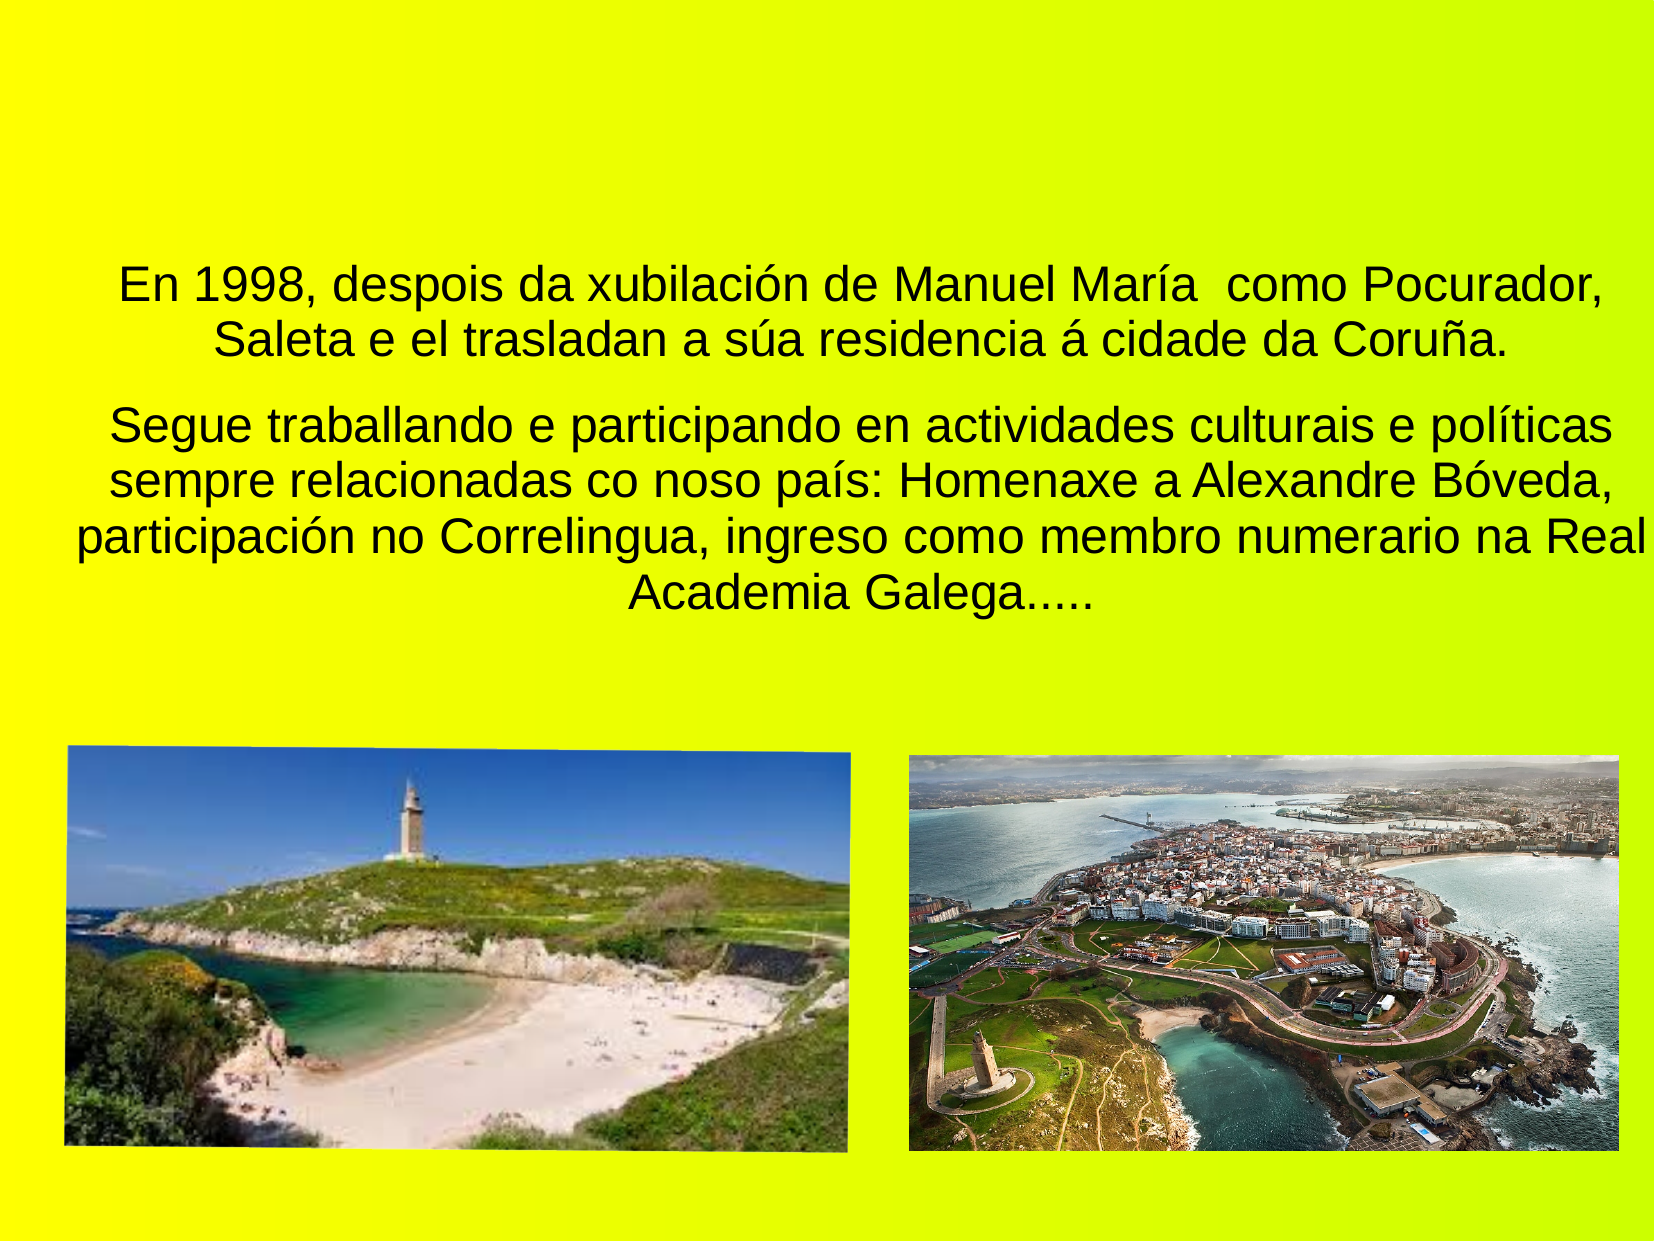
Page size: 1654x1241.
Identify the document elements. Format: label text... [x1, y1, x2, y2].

picture [909, 755, 1619, 1151]
picture [63, 744, 851, 1153]
list En 1998, despois da xubilación de Manuel María como Pocurador, Saleta e el trasladan a súa residencia á cidade da Coruña. Segue traballando e participando en actividades culturais e políticas sempre relacionadas co noso país: Homenaxe a Alexandre Bóveda, participación no Correlingua, ingreso como membro numerario na Real Academia Galega..... [0, 0, 1654, 1241]
